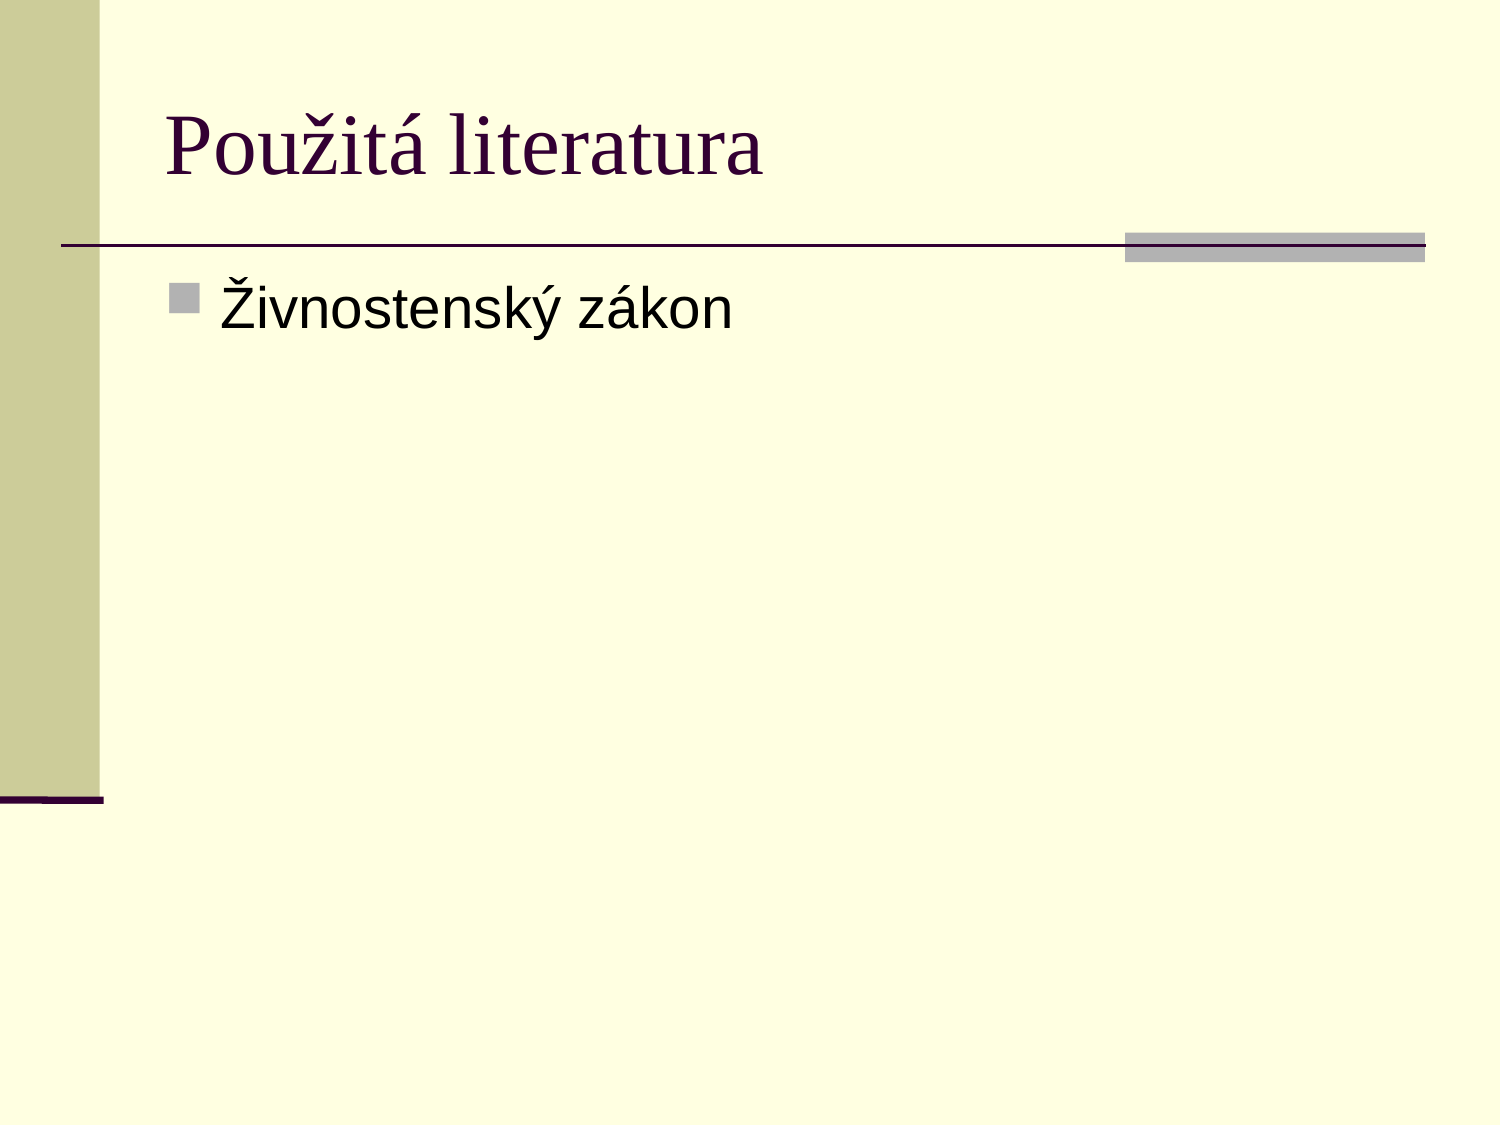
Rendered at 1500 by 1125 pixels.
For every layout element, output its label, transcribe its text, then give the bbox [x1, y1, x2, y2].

list Živnostenský zákon [150, 262, 1426, 1006]
title Použitá literatura [150, 45, 1426, 234]
